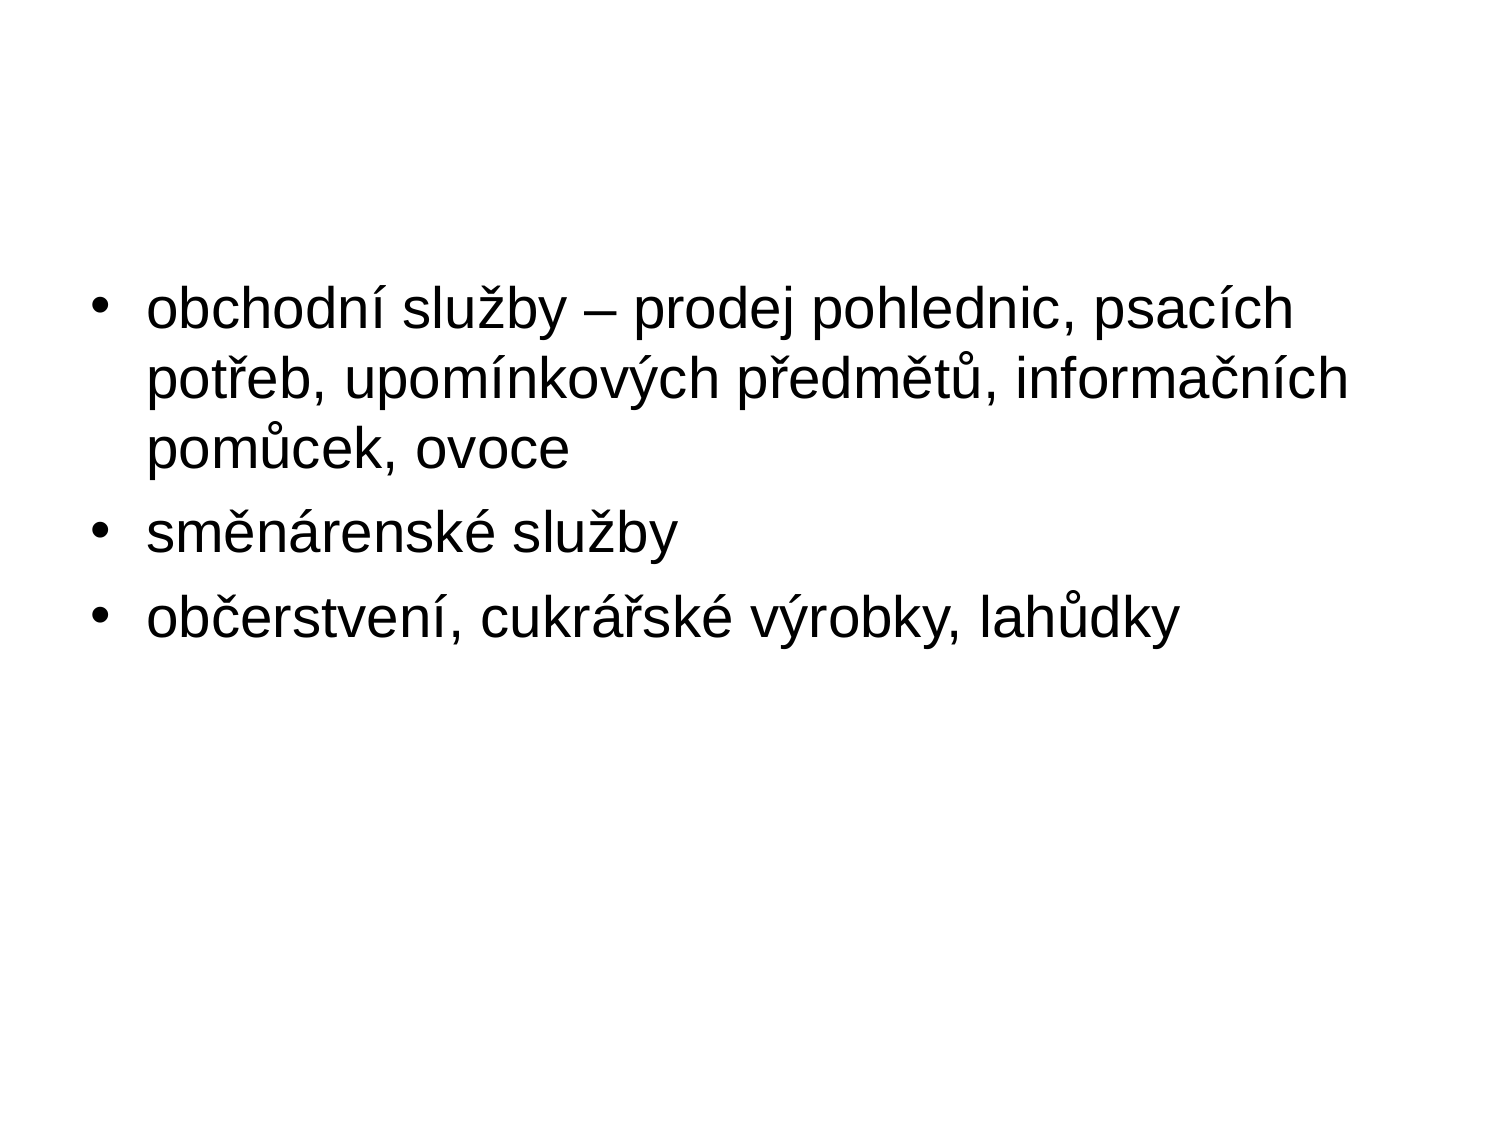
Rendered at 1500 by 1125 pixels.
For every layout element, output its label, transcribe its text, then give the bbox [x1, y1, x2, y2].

list obchodní služby – prodej pohlednic, psacích potřeb, upomínkových předmětů, informačních pomůcek, ovoce směnárenské služby občerstvení, cukrářské výrobky, lahůdky [75, 262, 1426, 1006]
